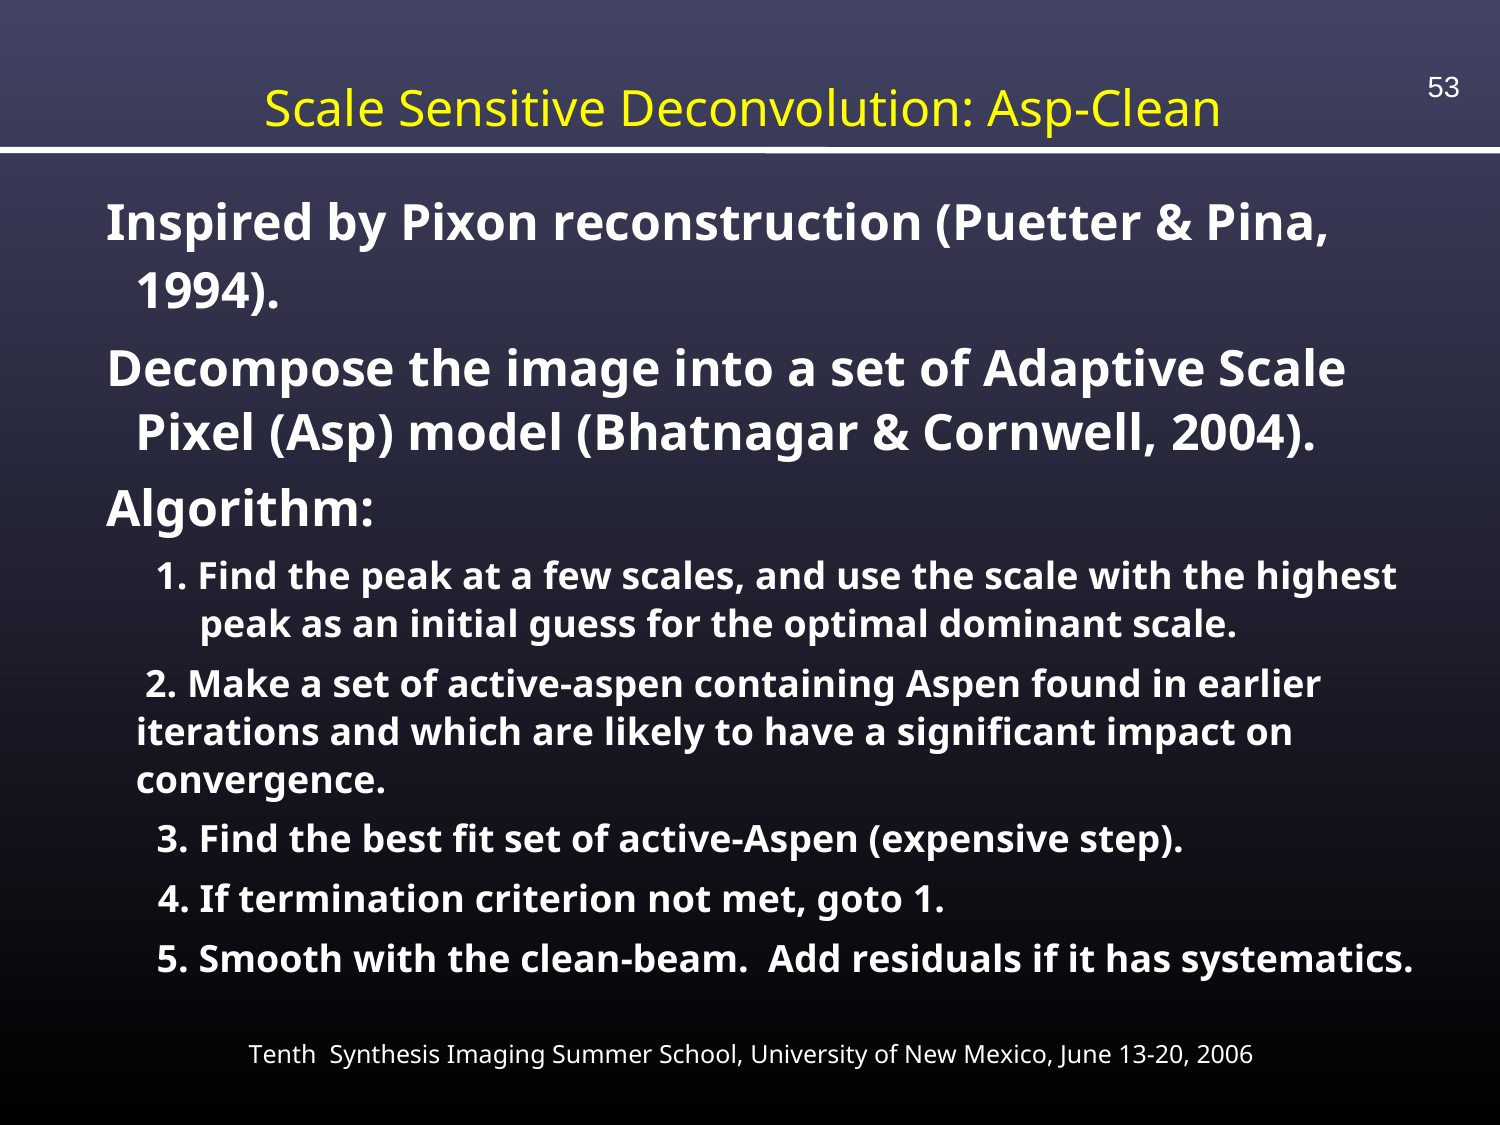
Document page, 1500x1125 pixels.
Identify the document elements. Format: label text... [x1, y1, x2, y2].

title Scale Sensitive Deconvolution: Asp-Clean [112, 62, 1375, 151]
subtitle Inspired by Pixon reconstruction (Puetter & Pina, 1994). Decompose the image into a set of Adaptive Scale Pixel (Asp) model (Bhatnagar & Cornwell, 2004). Algorithm: 1. Find the peak at a few scales, and use the scale with the highest peak as an initial guess for the optimal dominant scale. 2. Make a set of active-aspen containing Aspen found in earlier iterations and which are likely to have a significant impact on convergence. 3. Find the best fit set of active-Aspen (expensive step). 4. If termination criterion not met, goto 1. 5. Smooth with the clean-beam. Add residuals if it has systematics. [106, 186, 1438, 1014]
